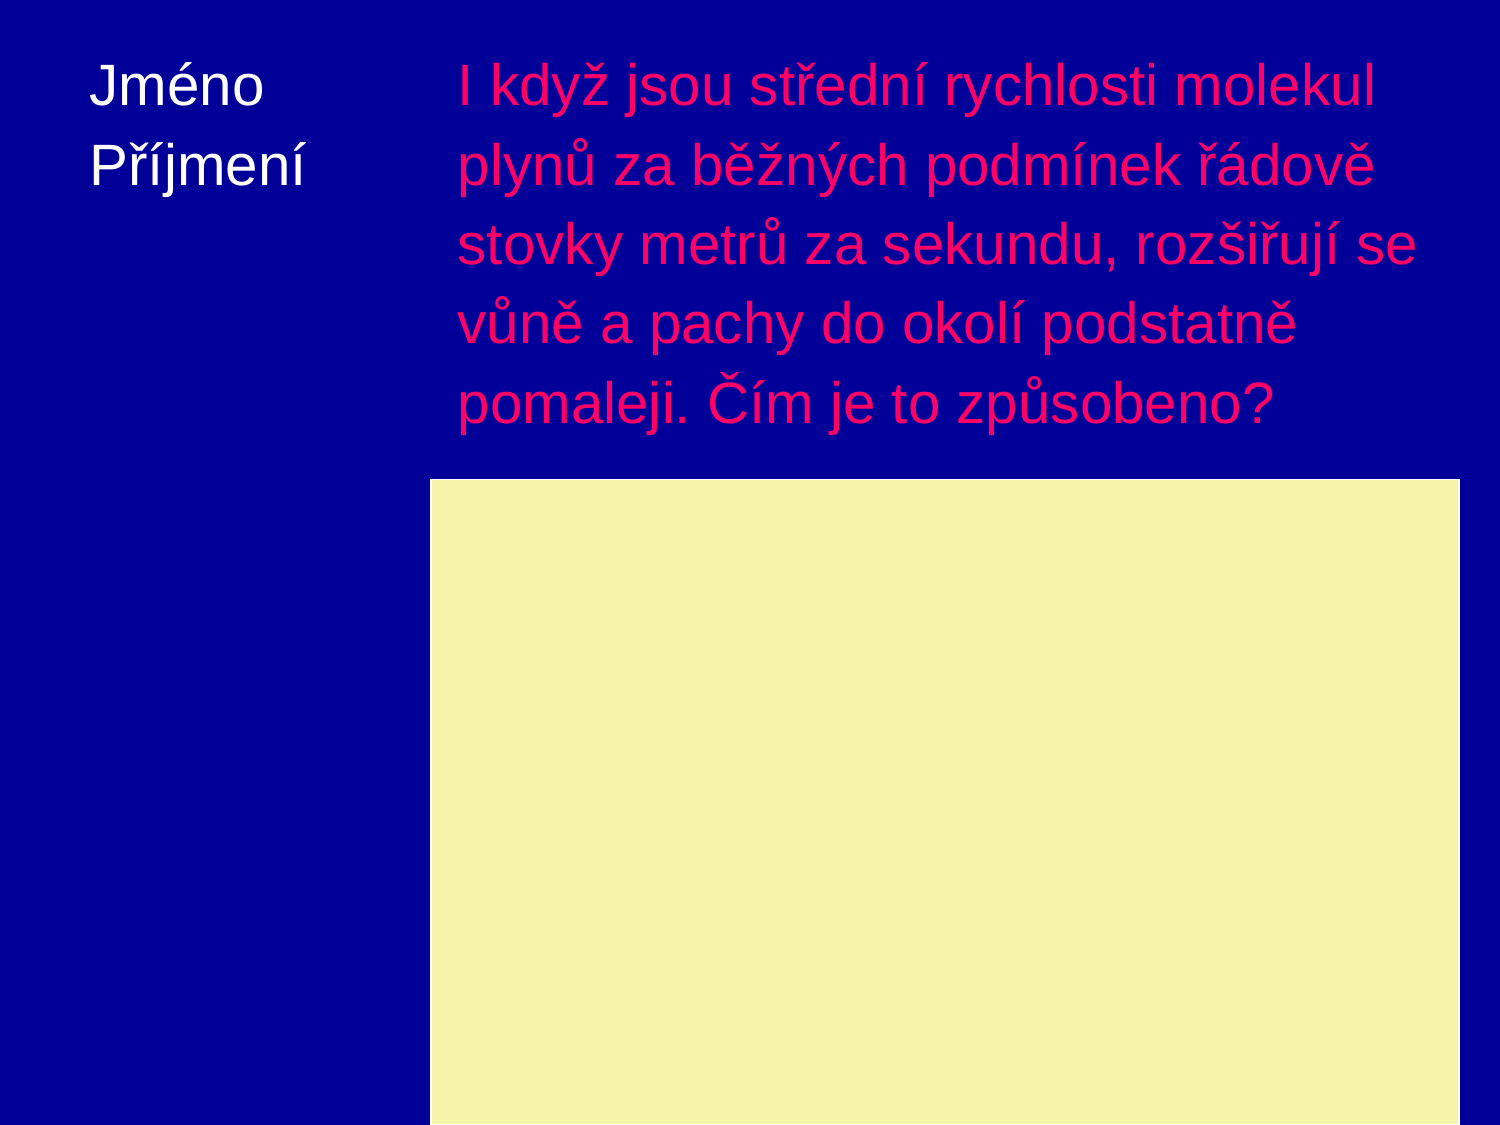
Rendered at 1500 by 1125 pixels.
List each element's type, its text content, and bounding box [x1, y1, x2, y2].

text_box [430, 479, 1459, 1125]
text_box Jméno Příjmení [74, 45, 443, 525]
text_box I když jsou střední rychlosti molekul plynů za běžných podmínek řádově stovky metrů za sekundu, rozšiřují se vůně a pachy do okolí podstatně pomaleji. Čím je to způsobeno? [443, 45, 1459, 479]
